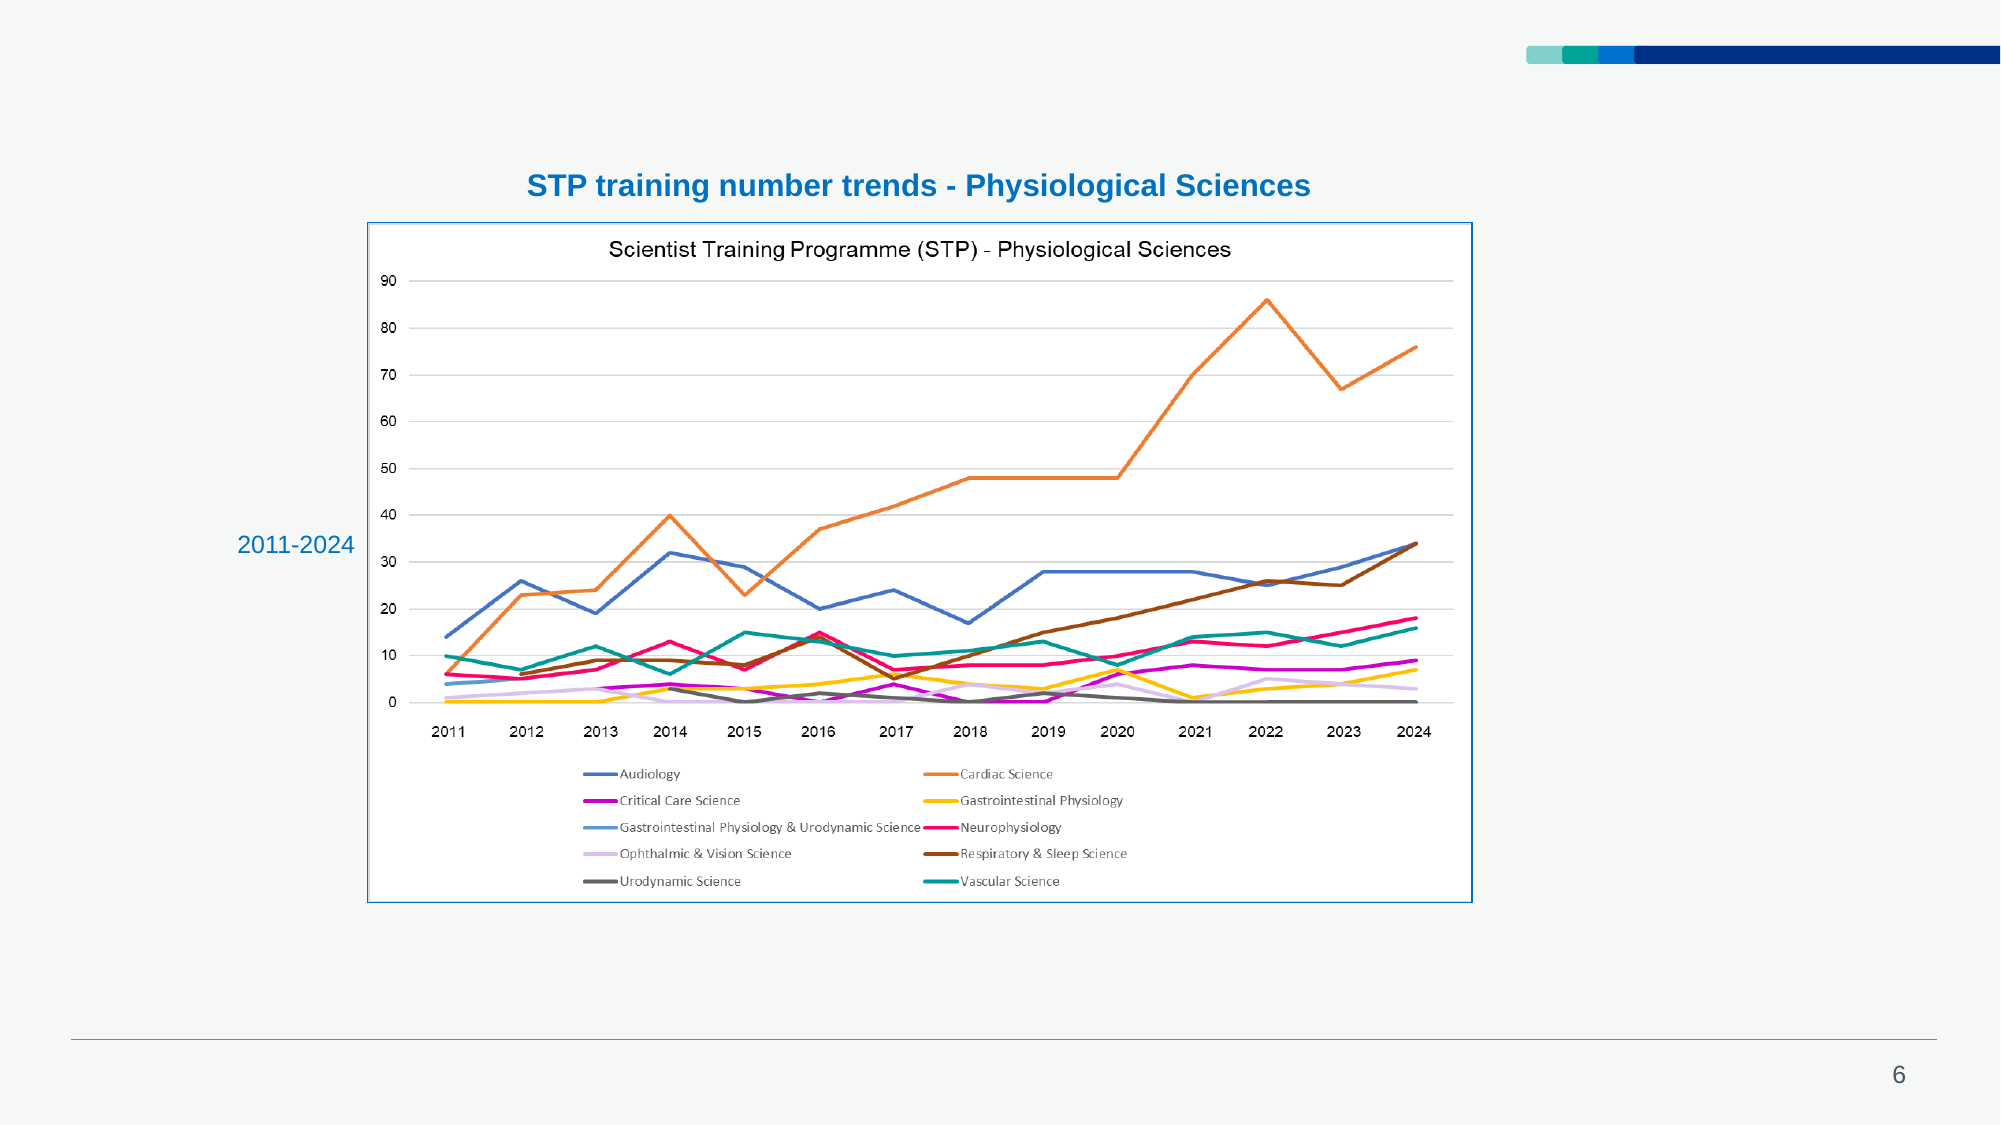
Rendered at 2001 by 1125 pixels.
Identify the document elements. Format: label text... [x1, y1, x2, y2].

text_box 2011-2024 [222, 520, 383, 567]
text_box STP training number trends - Physiological Sciences [494, 157, 1345, 211]
picture [368, 223, 1472, 902]
